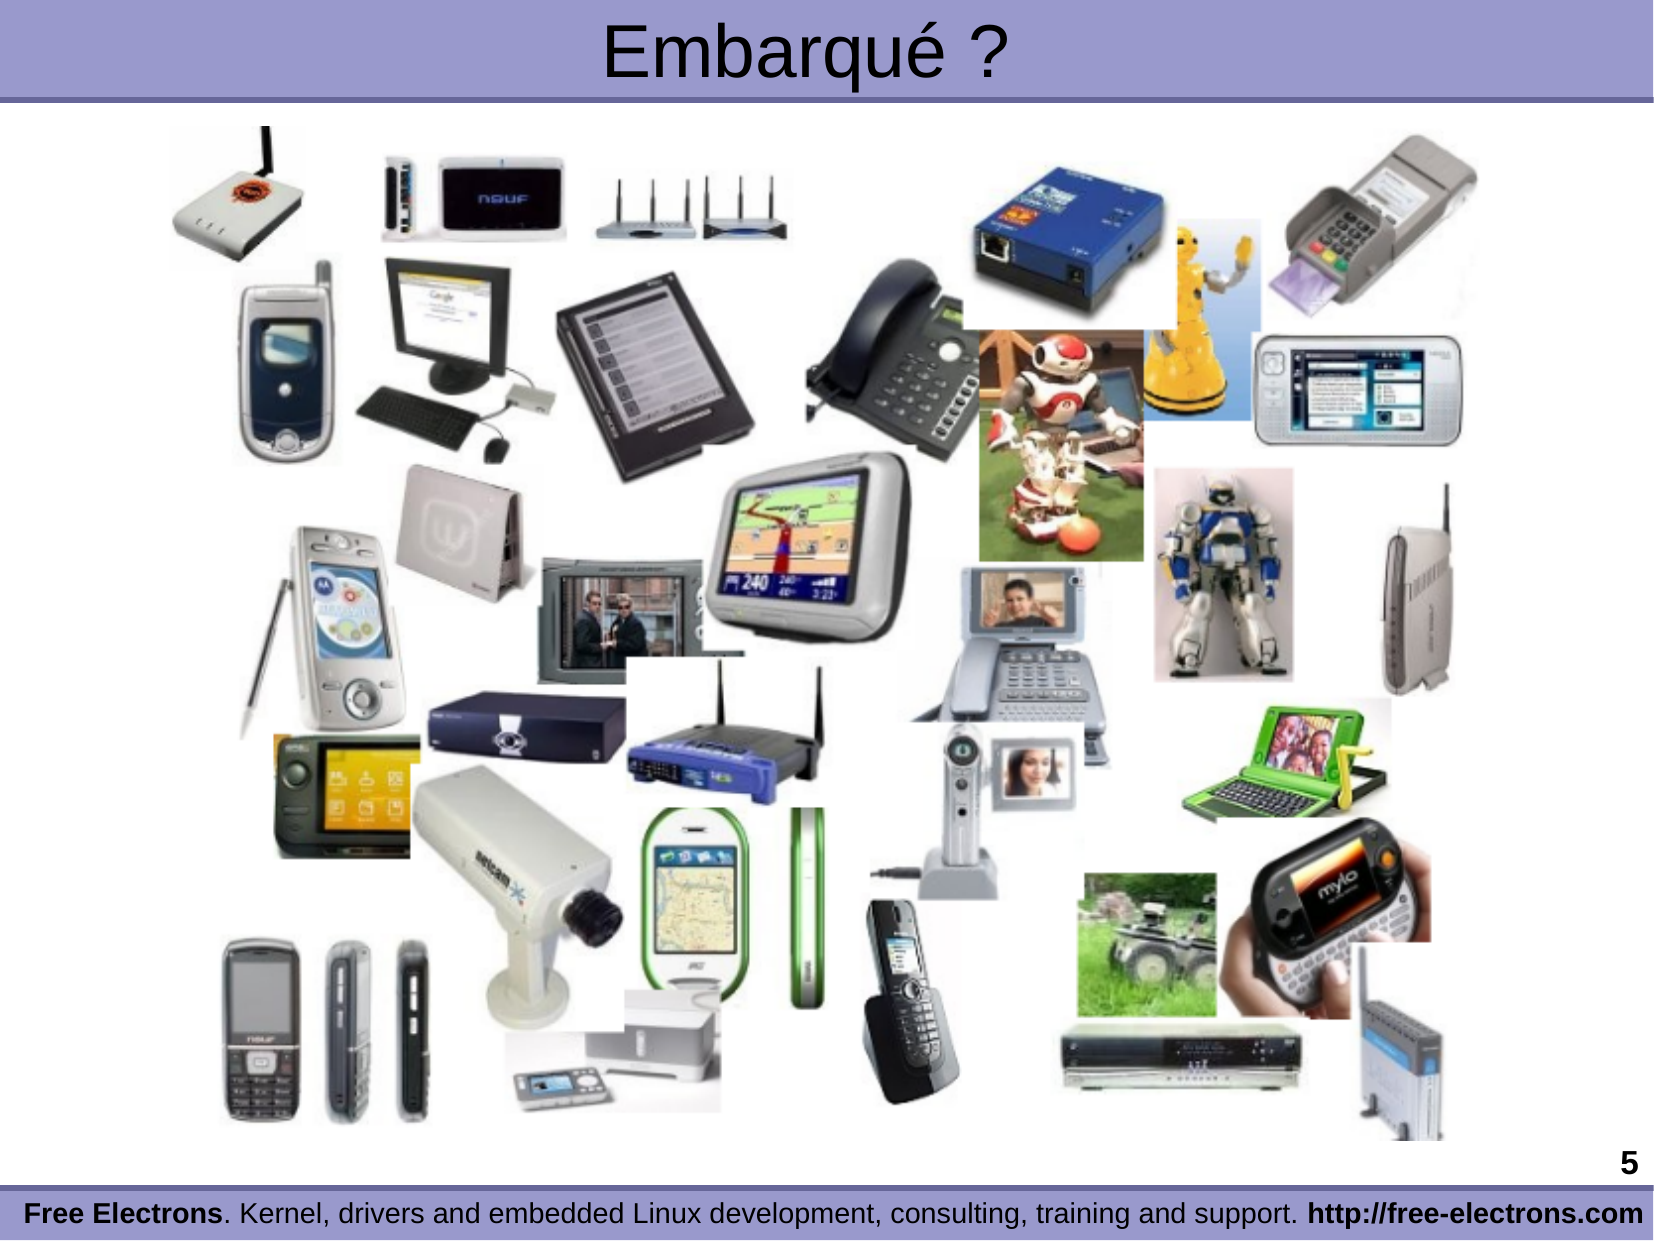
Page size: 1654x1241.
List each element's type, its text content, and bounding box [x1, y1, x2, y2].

title Embarqué ? [60, 4, 1551, 98]
picture [157, 126, 1515, 1142]
